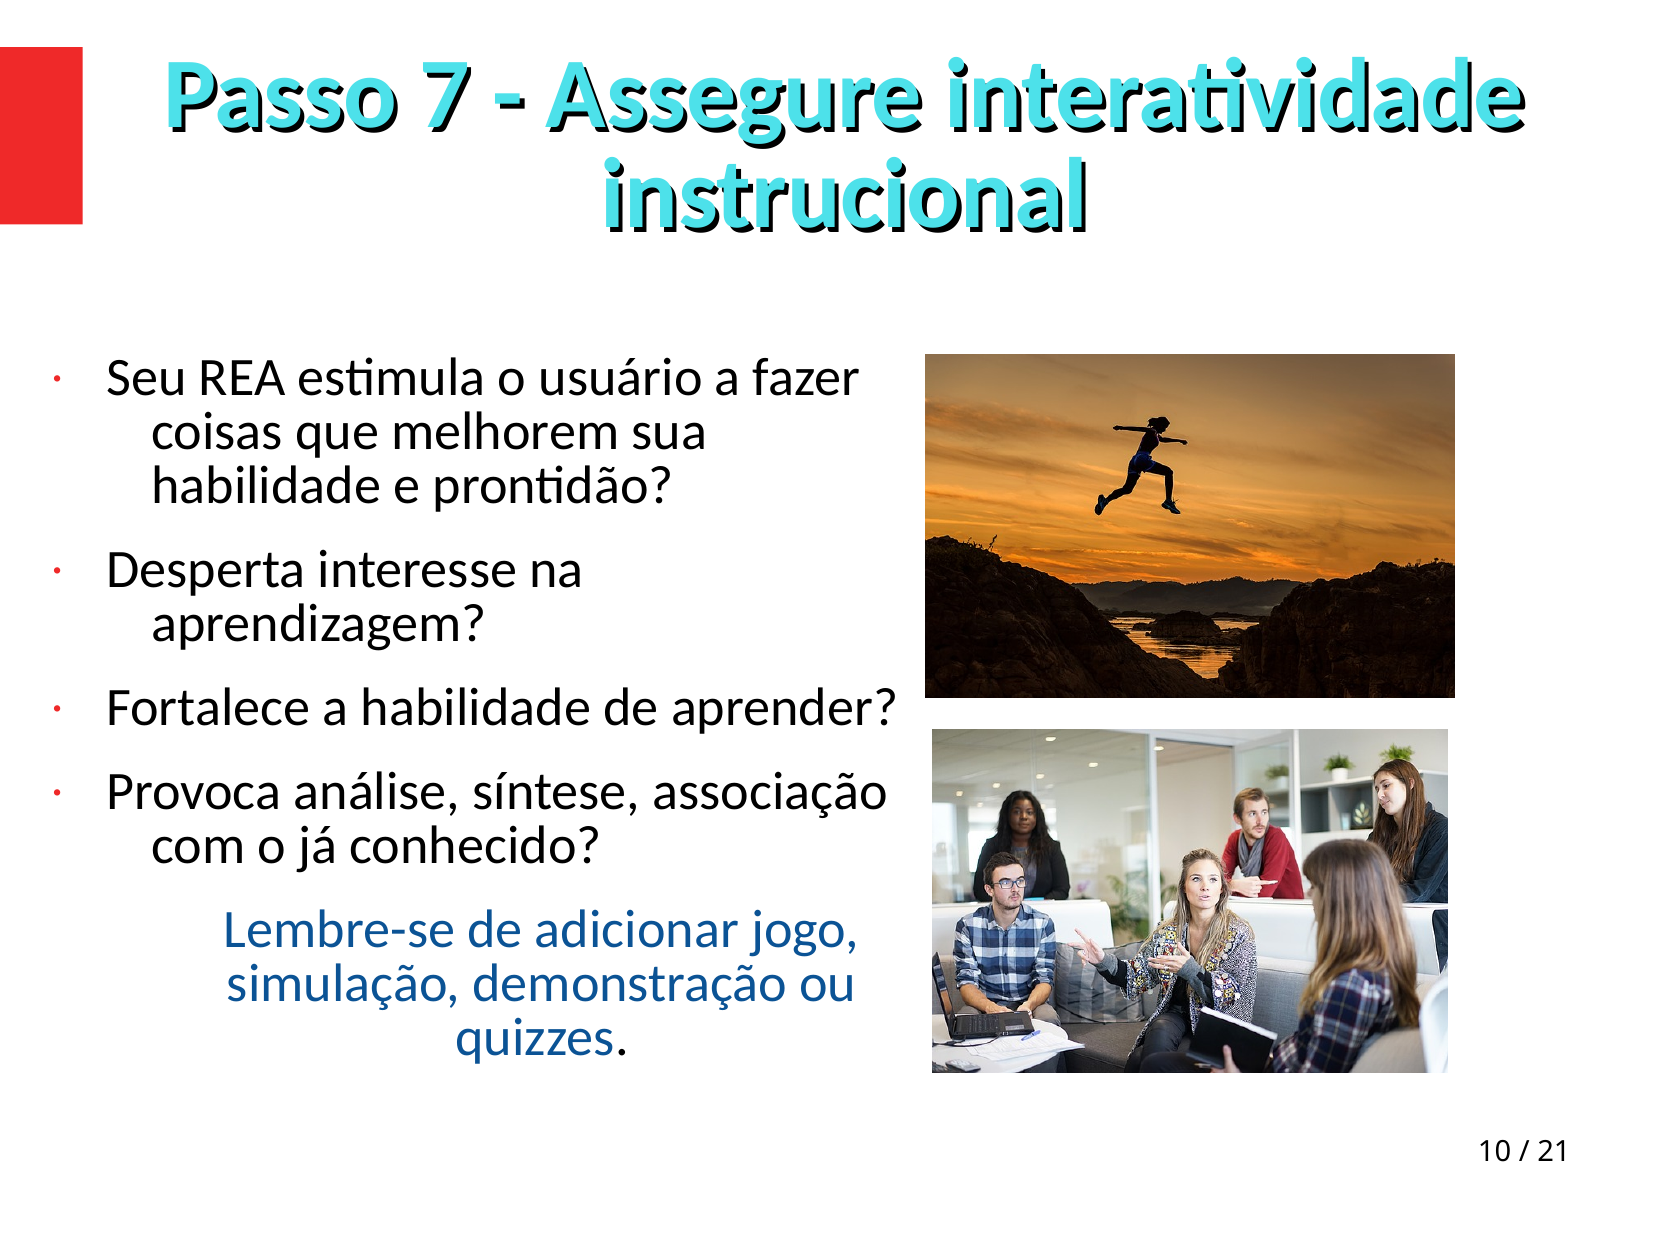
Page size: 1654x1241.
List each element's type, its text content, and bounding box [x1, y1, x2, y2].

list Seu REA estimula o usuário a fazer coisas que melhorem sua habilidade e prontidão? Desperta interesse na aprendizagem? Fortalece a habilidade de aprender? Provoca análise, síntese, associação com o já conhecido? Lembre-se de adicionar jogo, simulação, demonstração ou quizzes. [35, 354, 934, 1074]
picture [925, 354, 1455, 698]
picture [932, 729, 1448, 1074]
title Passo 7 - Assegure interatividade instrucional [118, 49, 1571, 257]
